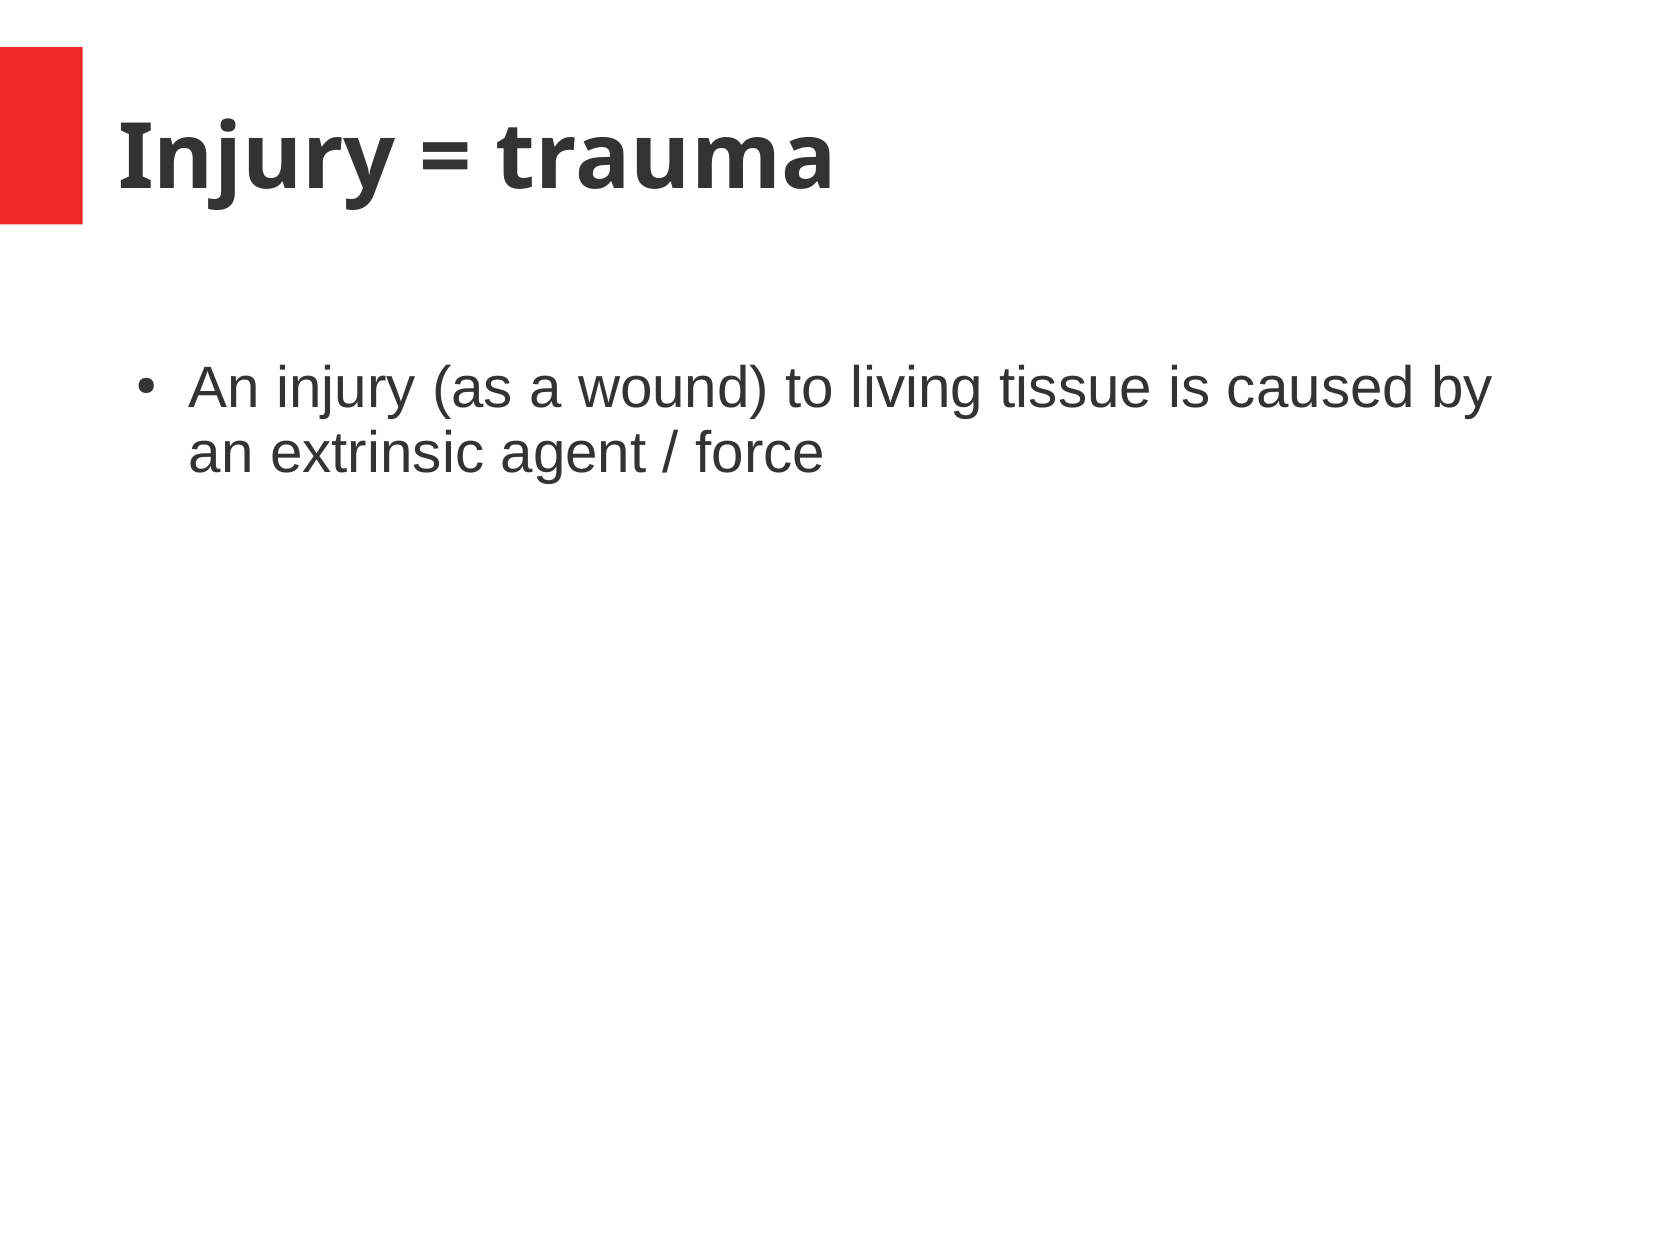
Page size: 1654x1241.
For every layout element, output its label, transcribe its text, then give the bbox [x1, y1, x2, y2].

list An injury (as a wound) to living tissue is caused by an extrinsic agent / force [118, 354, 1536, 1074]
title Injury = trauma [118, 49, 1571, 257]
